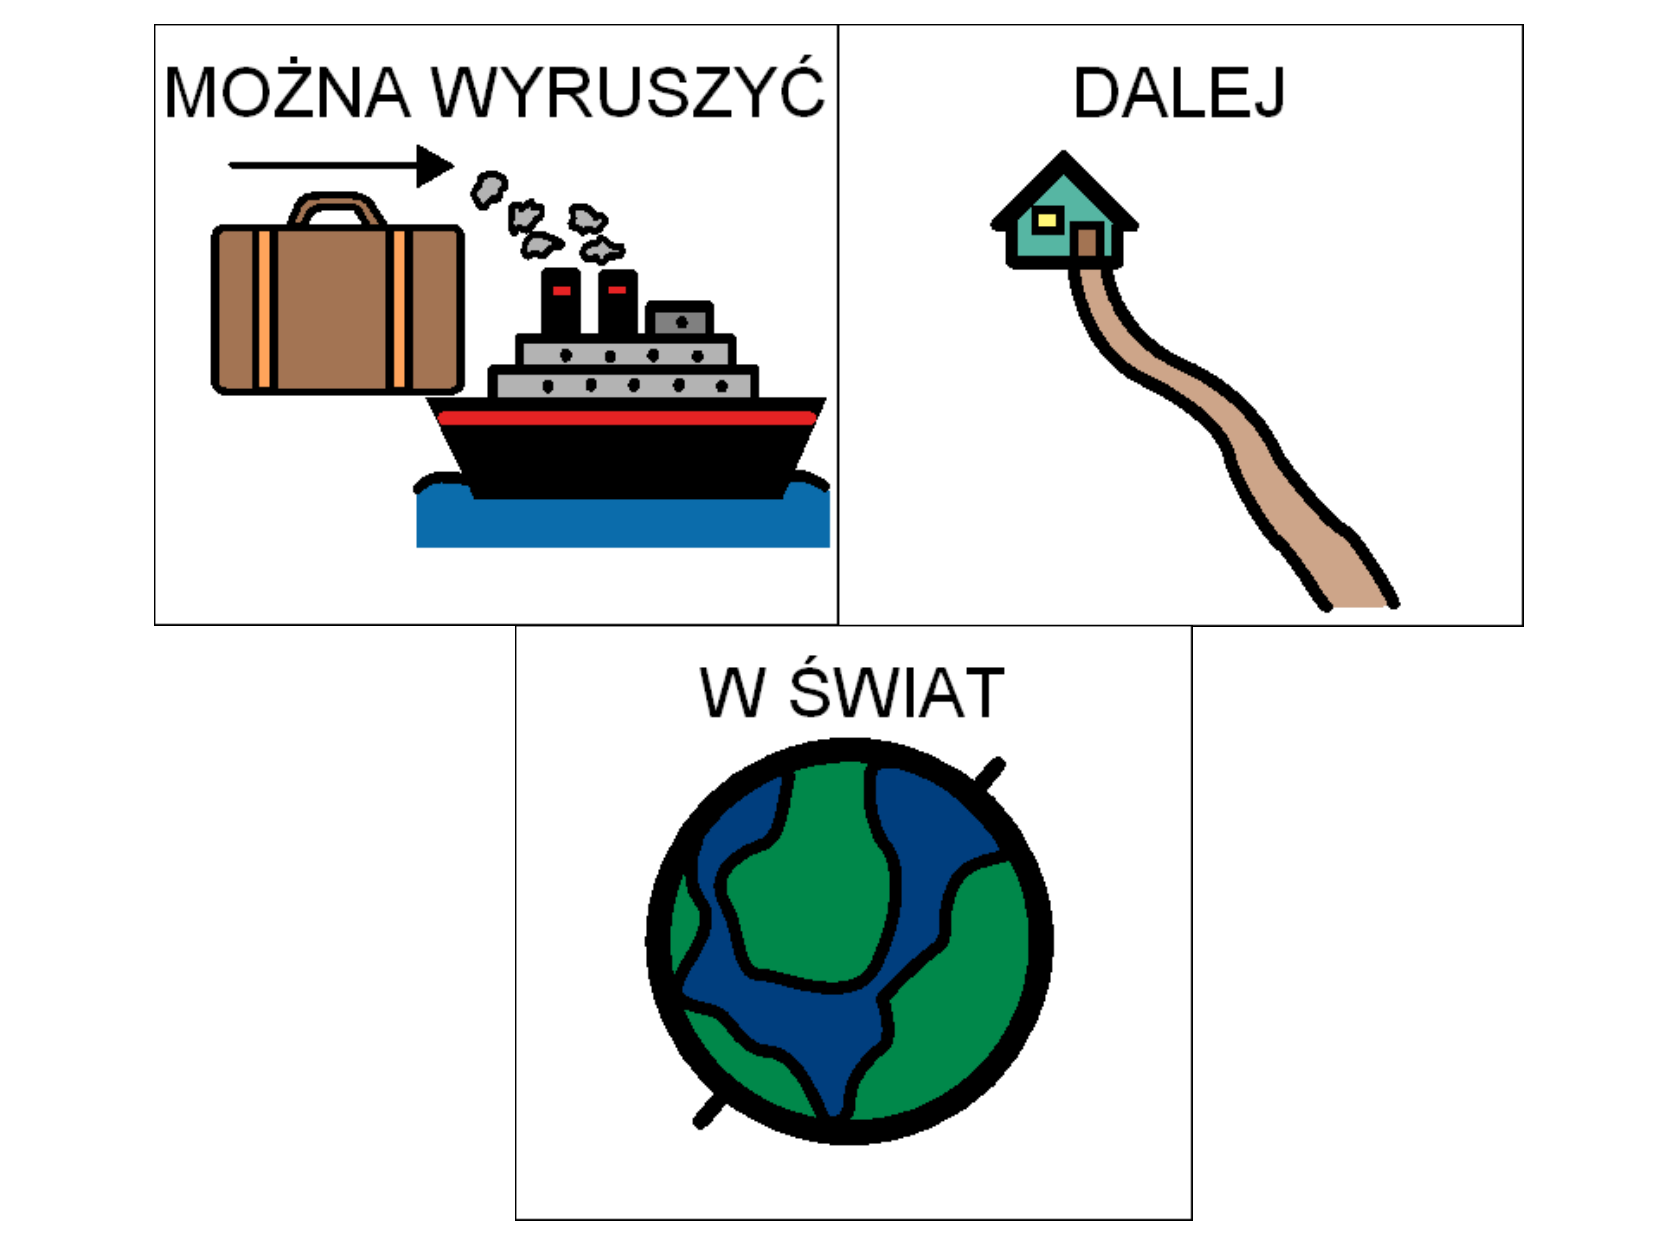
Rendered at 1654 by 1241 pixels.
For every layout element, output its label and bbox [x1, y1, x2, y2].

picture [154, 24, 1524, 1222]
